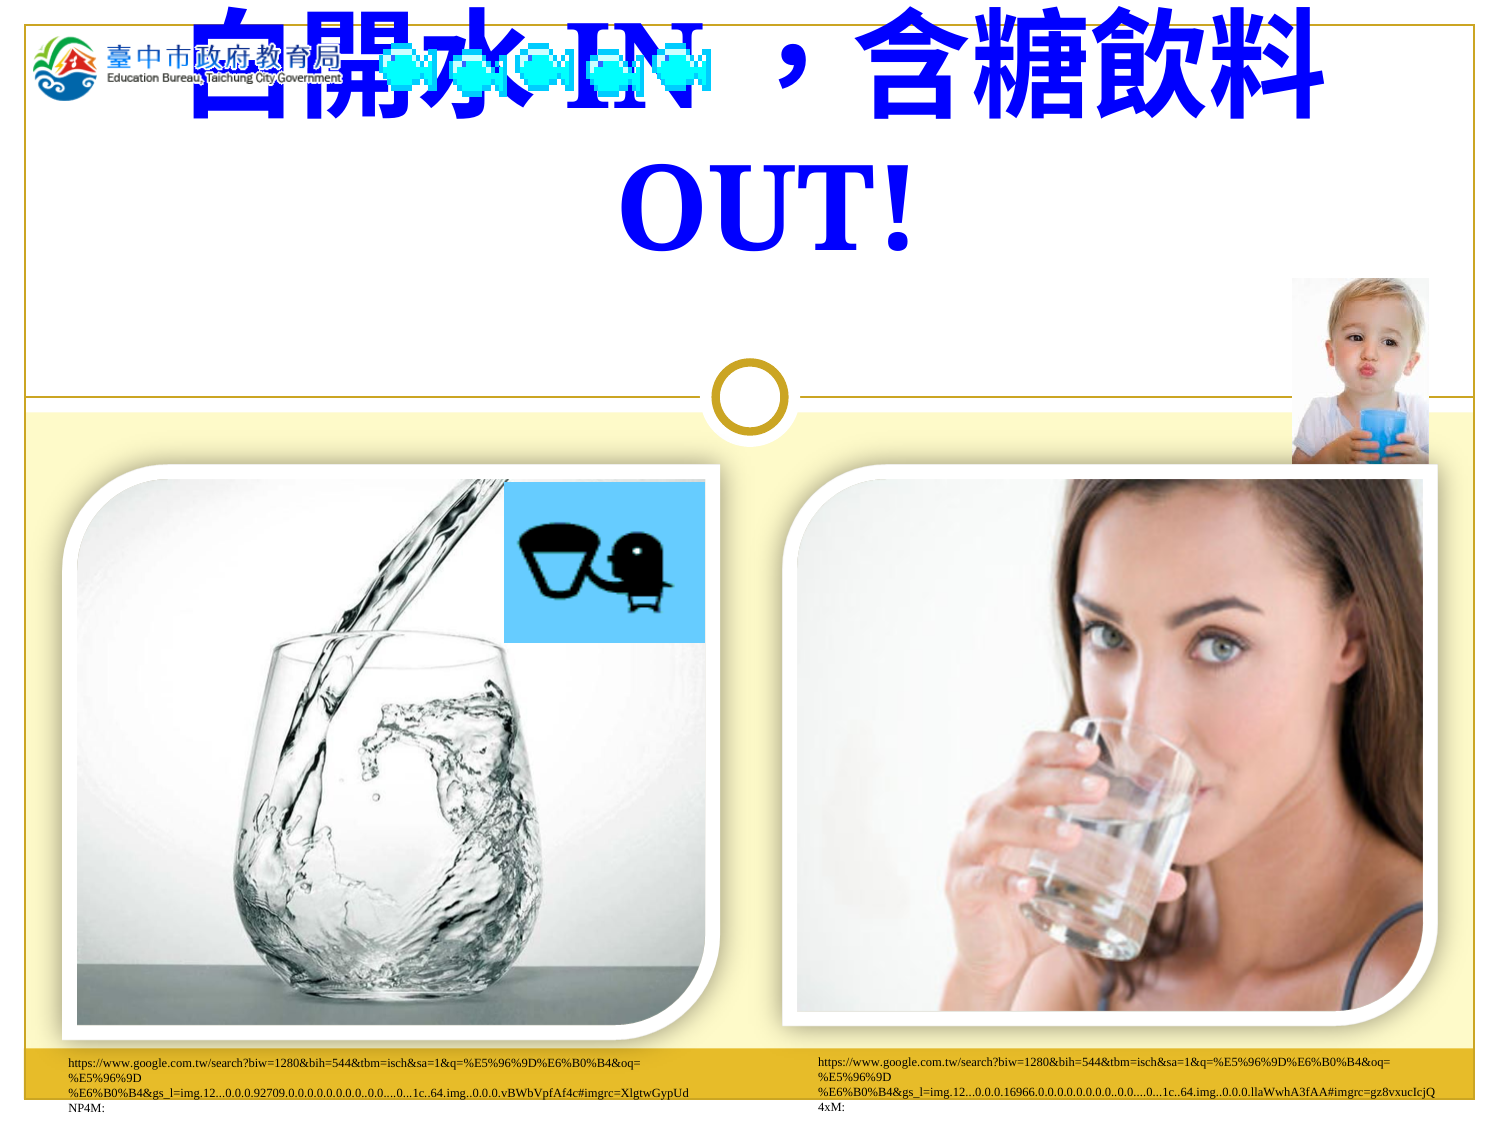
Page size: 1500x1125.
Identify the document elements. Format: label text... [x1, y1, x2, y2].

picture [384, 50, 431, 84]
picture [379, 31, 711, 103]
text_box https://www.google.com.tw/search?biw=1280&bih=544&tbm=isch&sa=1&q=%E5%96%9D%E6%B0%B4&oq=%E5%96%9D%E6%B0%B4&gs_l=img.12...0.0.0.16966.0.0.0.0.0.0.0.0..0.0....0...1c..64.img..0.0.0.llaWwhA3fAA#imgrc=gz8vxucIcjQ4xM: [803, 1046, 1450, 1122]
picture [658, 50, 705, 84]
title 白開水IN，含糖飲料OUT! [17, 66, 1500, 283]
picture [29, 30, 348, 103]
text_box https://www.google.com.tw/search?biw=1280&bih=544&tbm=isch&sa=1&q=%E5%96%9D%E6%B0%B4&oq=%E5%96%9D%E6%B0%B4&gs_l=img.12...0.0.0.92709.0.0.0.0.0.0.0.0..0.0....0...1c..64.img..0.0.0.vBWbVpfAf4c#imgrc=XlgtwGypUdNP4M: [53, 1046, 710, 1123]
picture [20, 283, 1480, 1083]
